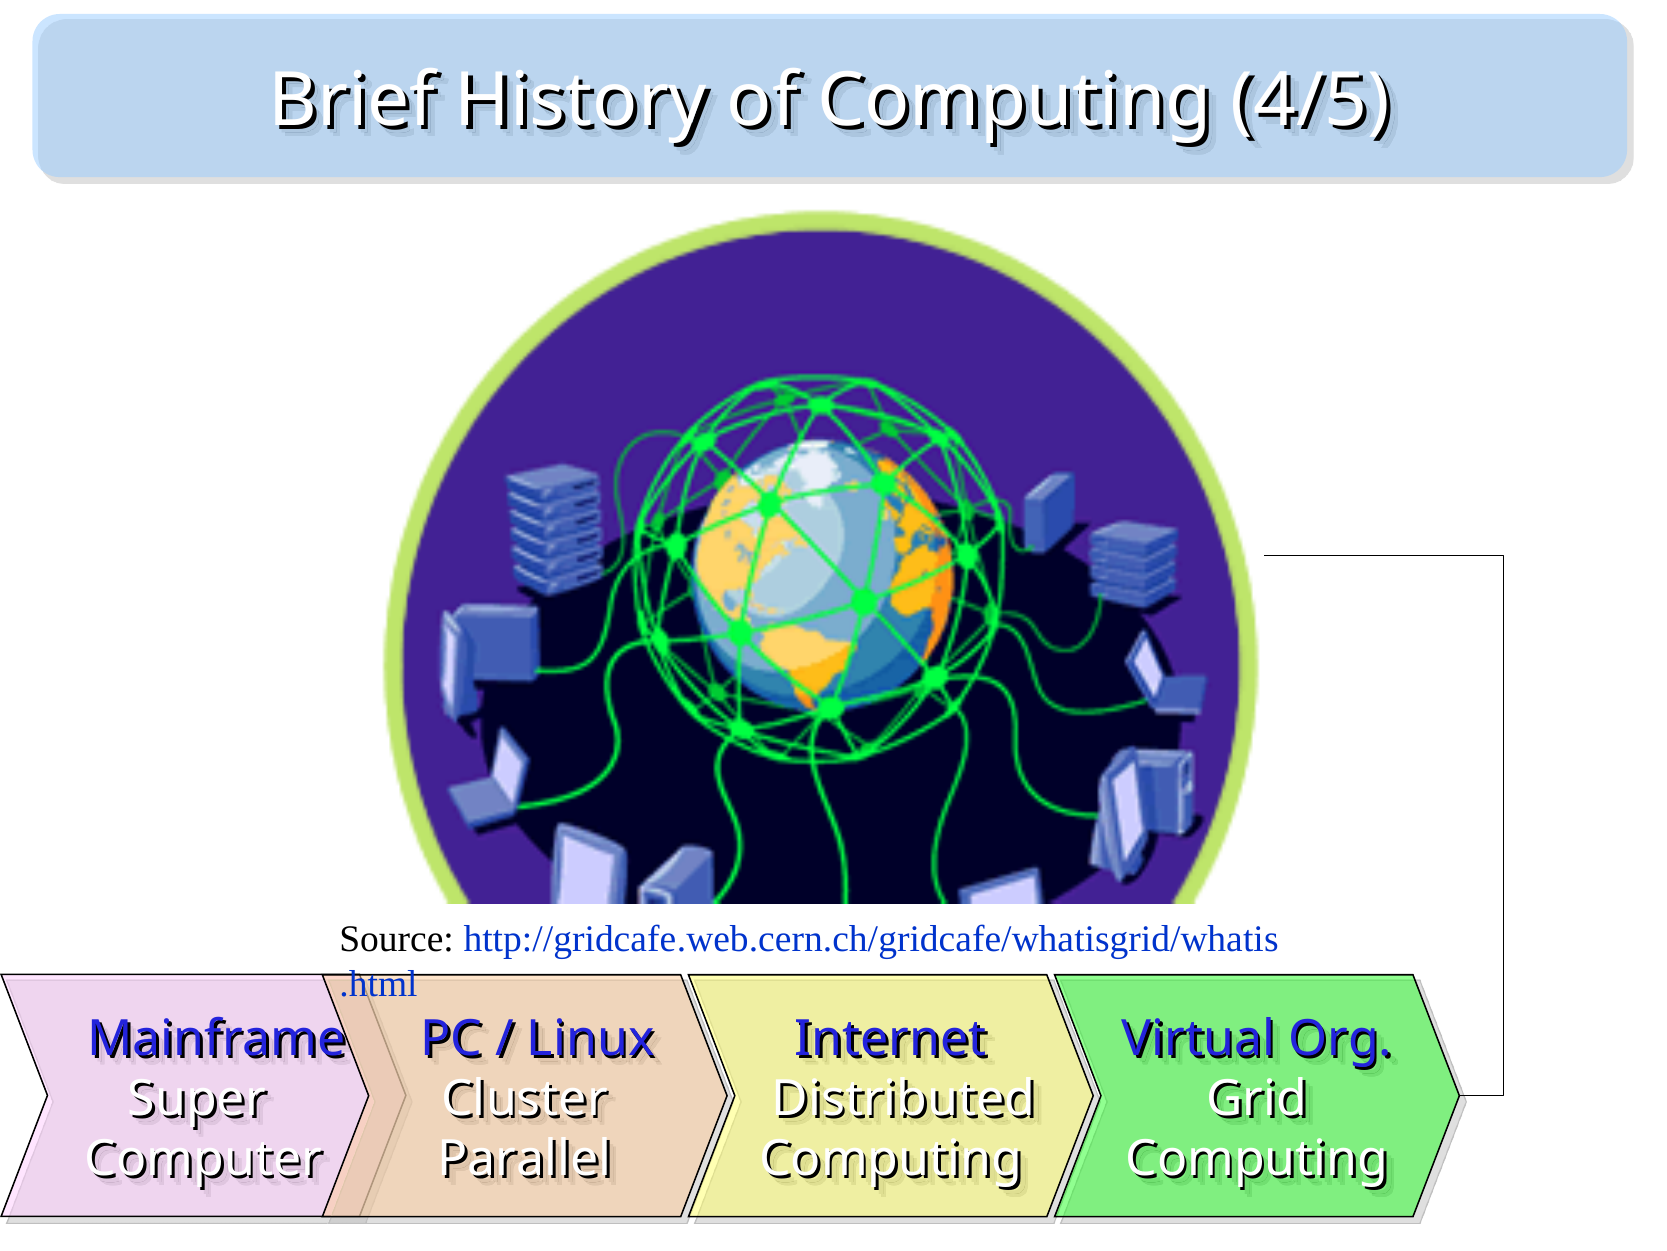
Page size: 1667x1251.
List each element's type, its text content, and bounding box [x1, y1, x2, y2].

text_box Brief History of Computing (4/5) [32, 13, 1628, 178]
text_box Internet Distributed Computing [688, 974, 1094, 1217]
text_box Virtual Org. Grid Computing [1054, 974, 1460, 1217]
text_box Source: http://gridcafe.web.cern.ch/gridcafe/whatisgrid/whatis.html [324, 907, 1373, 967]
text_box Mainframe Super Computer [1, 974, 368, 1217]
picture [378, 205, 1265, 906]
text_box PC / Linux Cluster Parallel [322, 974, 728, 1217]
